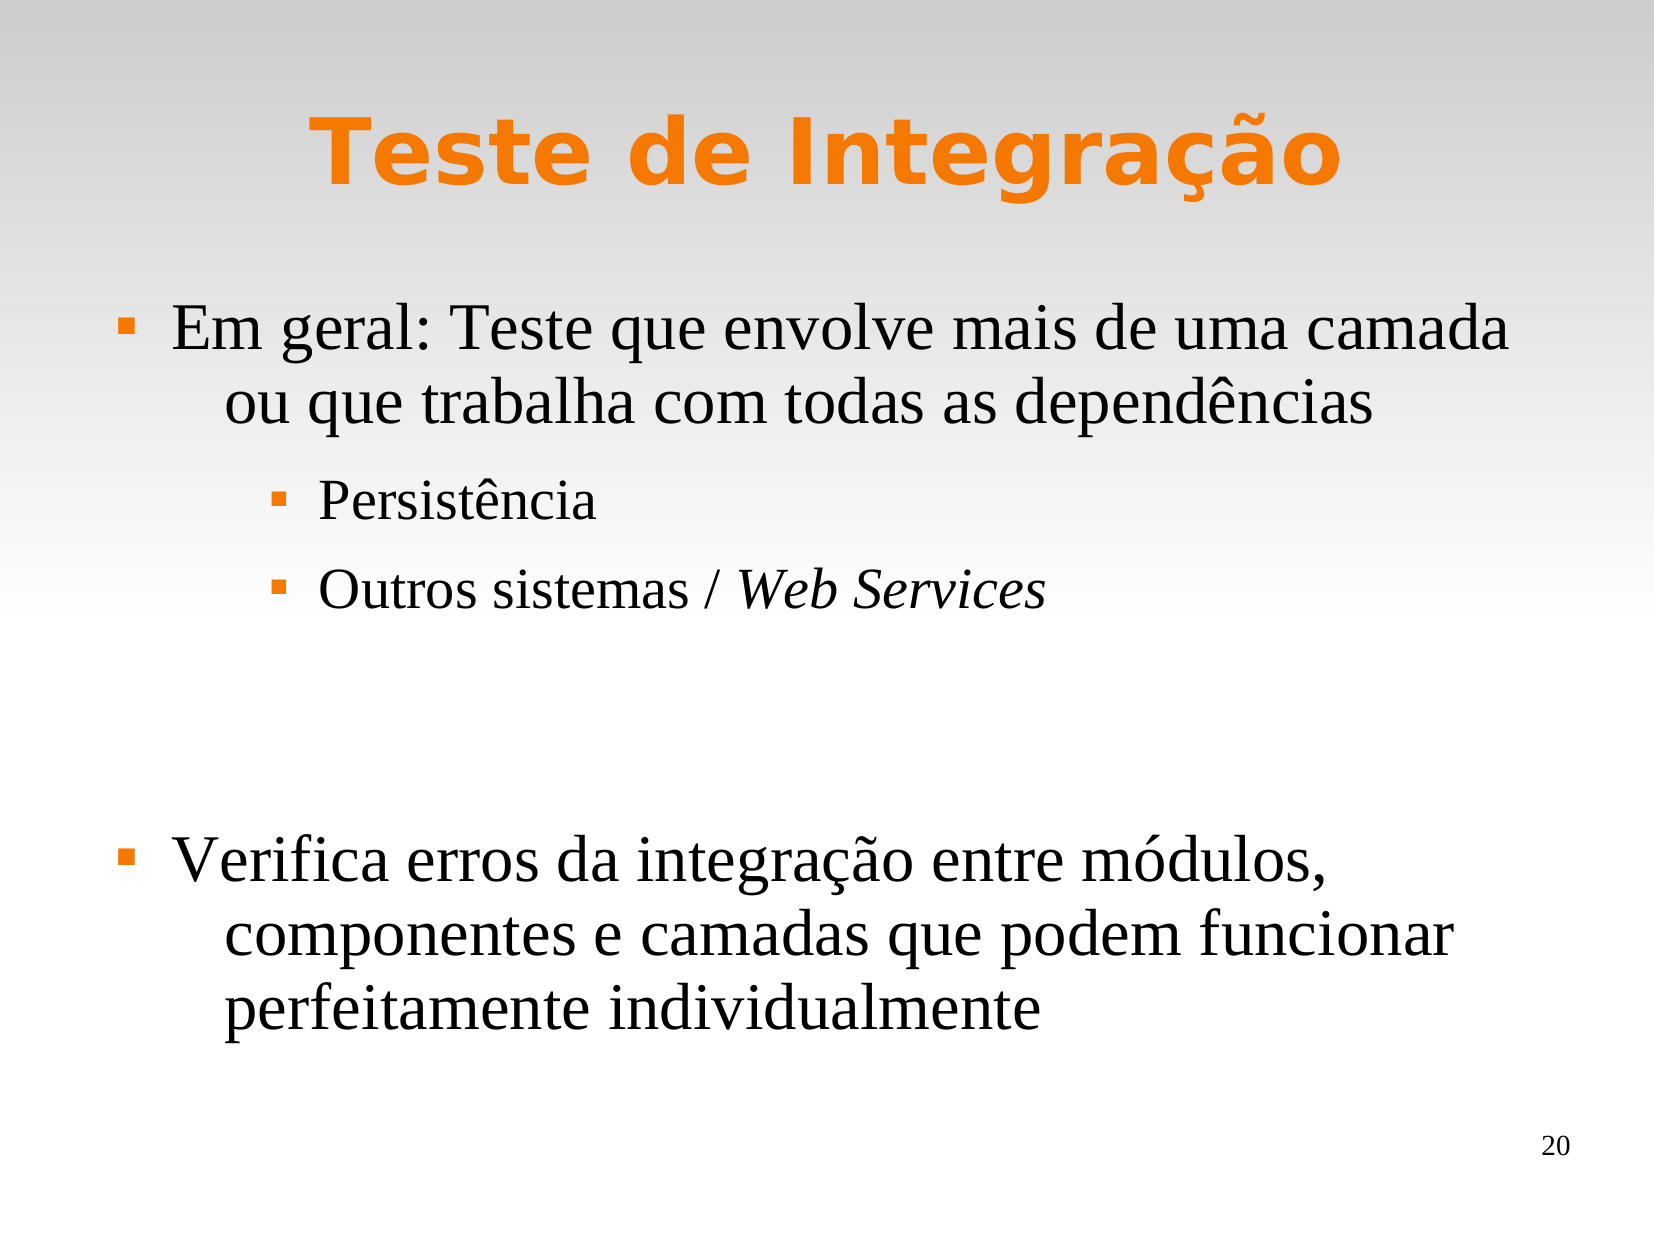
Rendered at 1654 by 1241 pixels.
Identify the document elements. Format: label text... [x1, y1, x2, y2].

title Teste de Integração [82, 49, 1571, 257]
list Em geral: Teste que envolve mais de uma camada ou que trabalha com todas as dependências Persistência Outros sistemas / Web Services Verifica erros da integração entre módulos, componentes e camadas que podem funcionar perfeitamente individualmente [82, 290, 1571, 1104]
